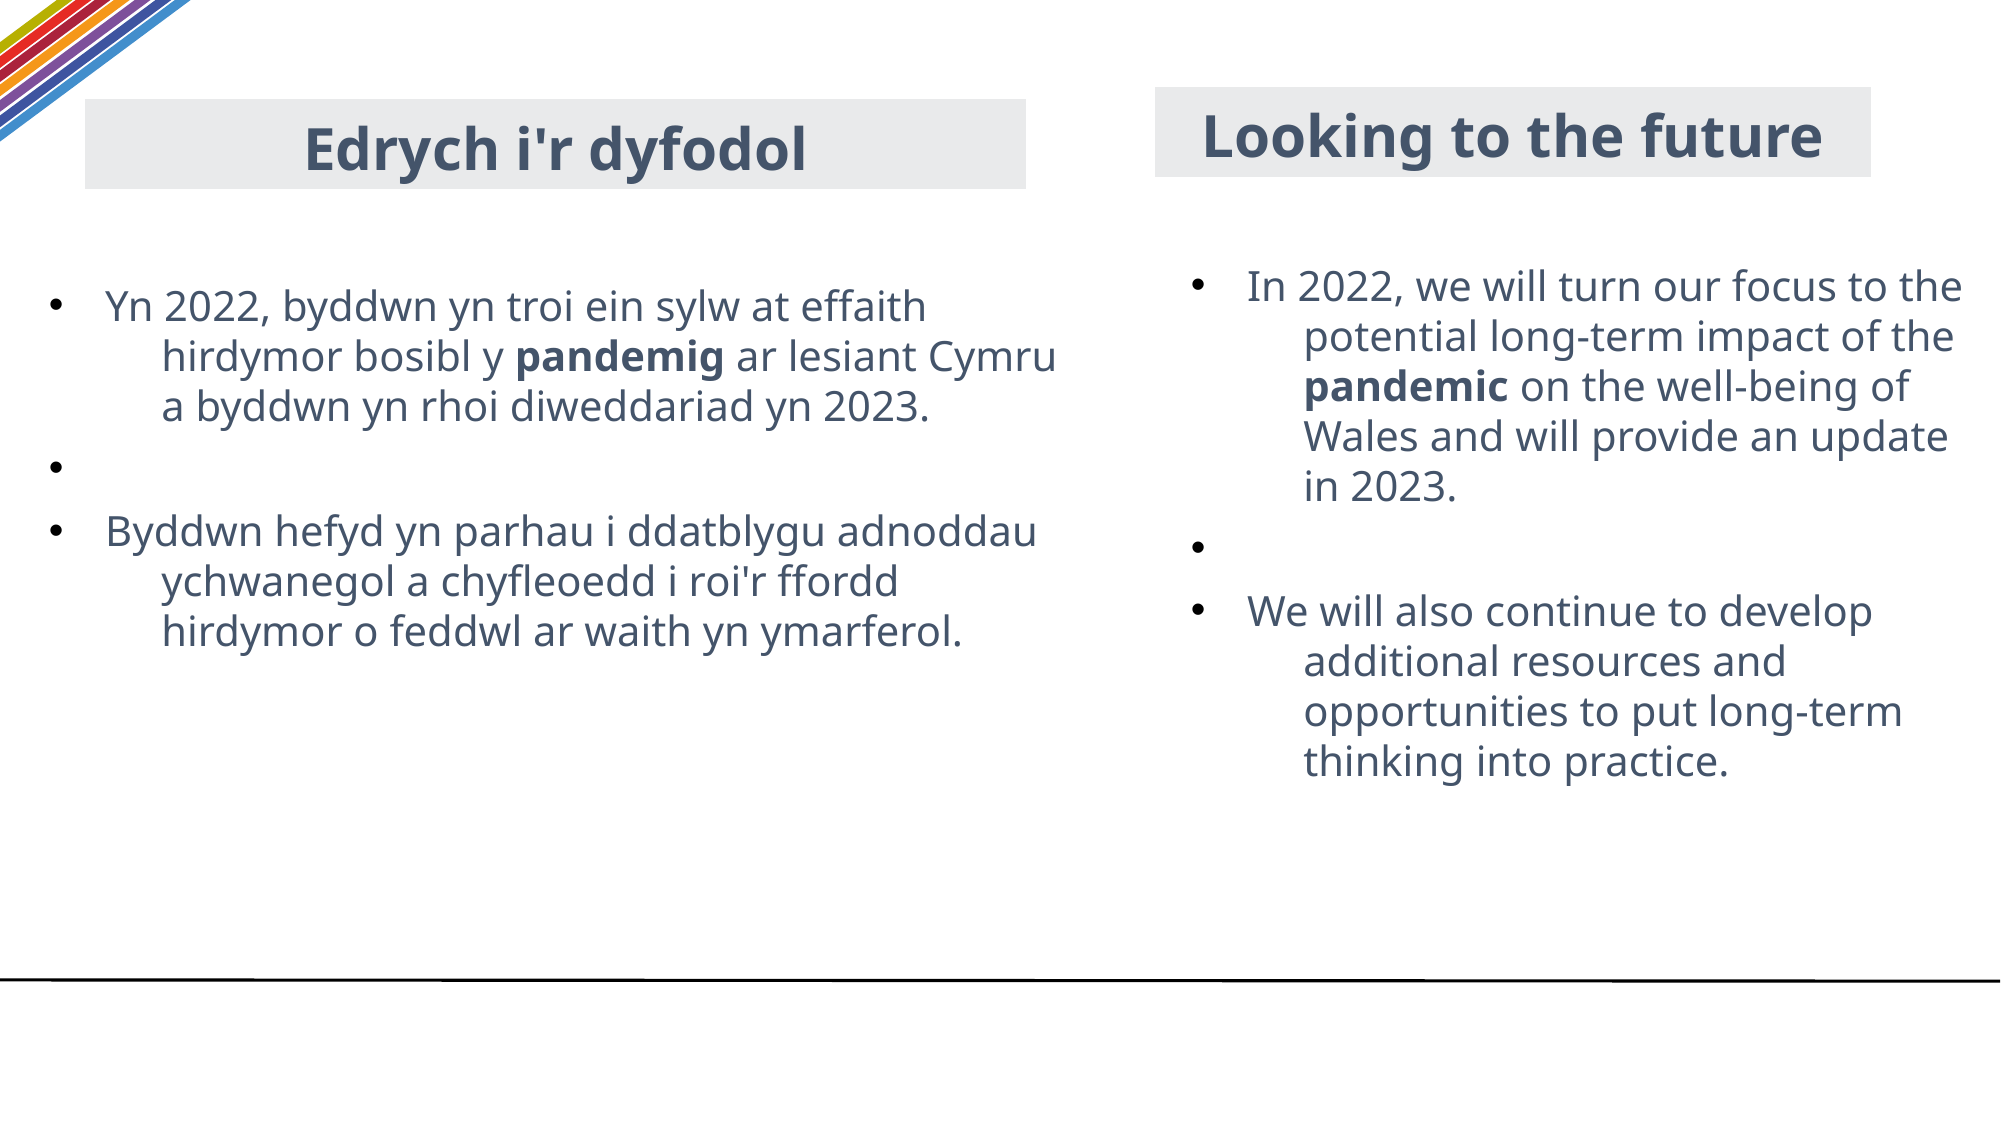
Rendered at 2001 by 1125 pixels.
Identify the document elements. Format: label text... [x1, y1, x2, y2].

text_box Edrych i'r dyfodol [85, 99, 1026, 189]
text_box In 2022, we will turn our focus to the potential long-term impact of the pandemic on the well-being of Wales and will provide an update in 2023. We will also continue to develop additional resources and opportunities to put long-term thinking into practice. [1025, 251, 2000, 760]
text_box Yn 2022, byddwn yn troi ein sylw at effaith hirdymor bosibl y pandemig ar lesiant Cymru a byddwn yn rhoi diweddariad yn 2023. Byddwn hefyd yn parhau i ddatblygu adnoddau ychwanegol a chyfleoedd i roi'r ffordd hirdymor o feddwl ar waith yn ymarferol. [33, 272, 1078, 740]
text_box Looking to the future [1155, 87, 1871, 177]
